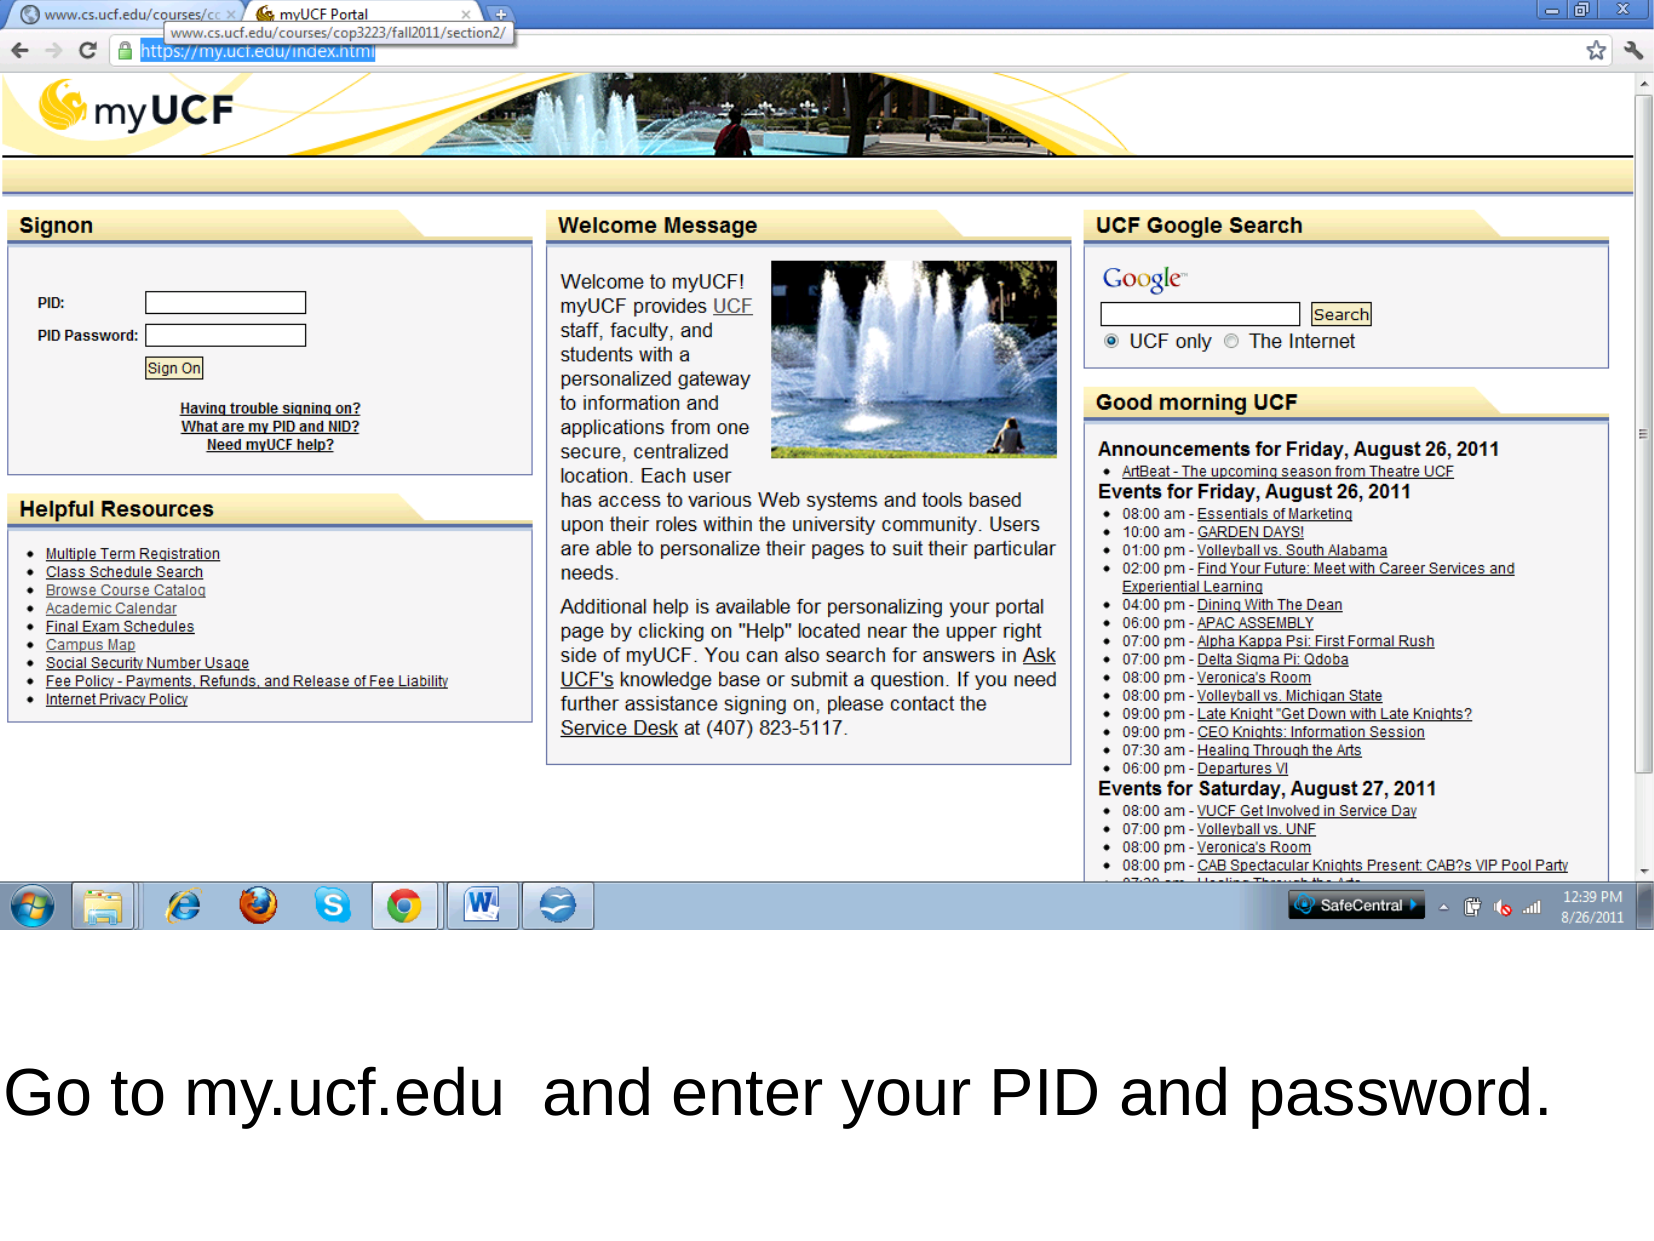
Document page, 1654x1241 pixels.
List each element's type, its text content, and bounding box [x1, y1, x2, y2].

picture [0, 0, 1654, 930]
text_box Go to my.ucf.edu and enter your PID and password. [3, 937, 1654, 1241]
